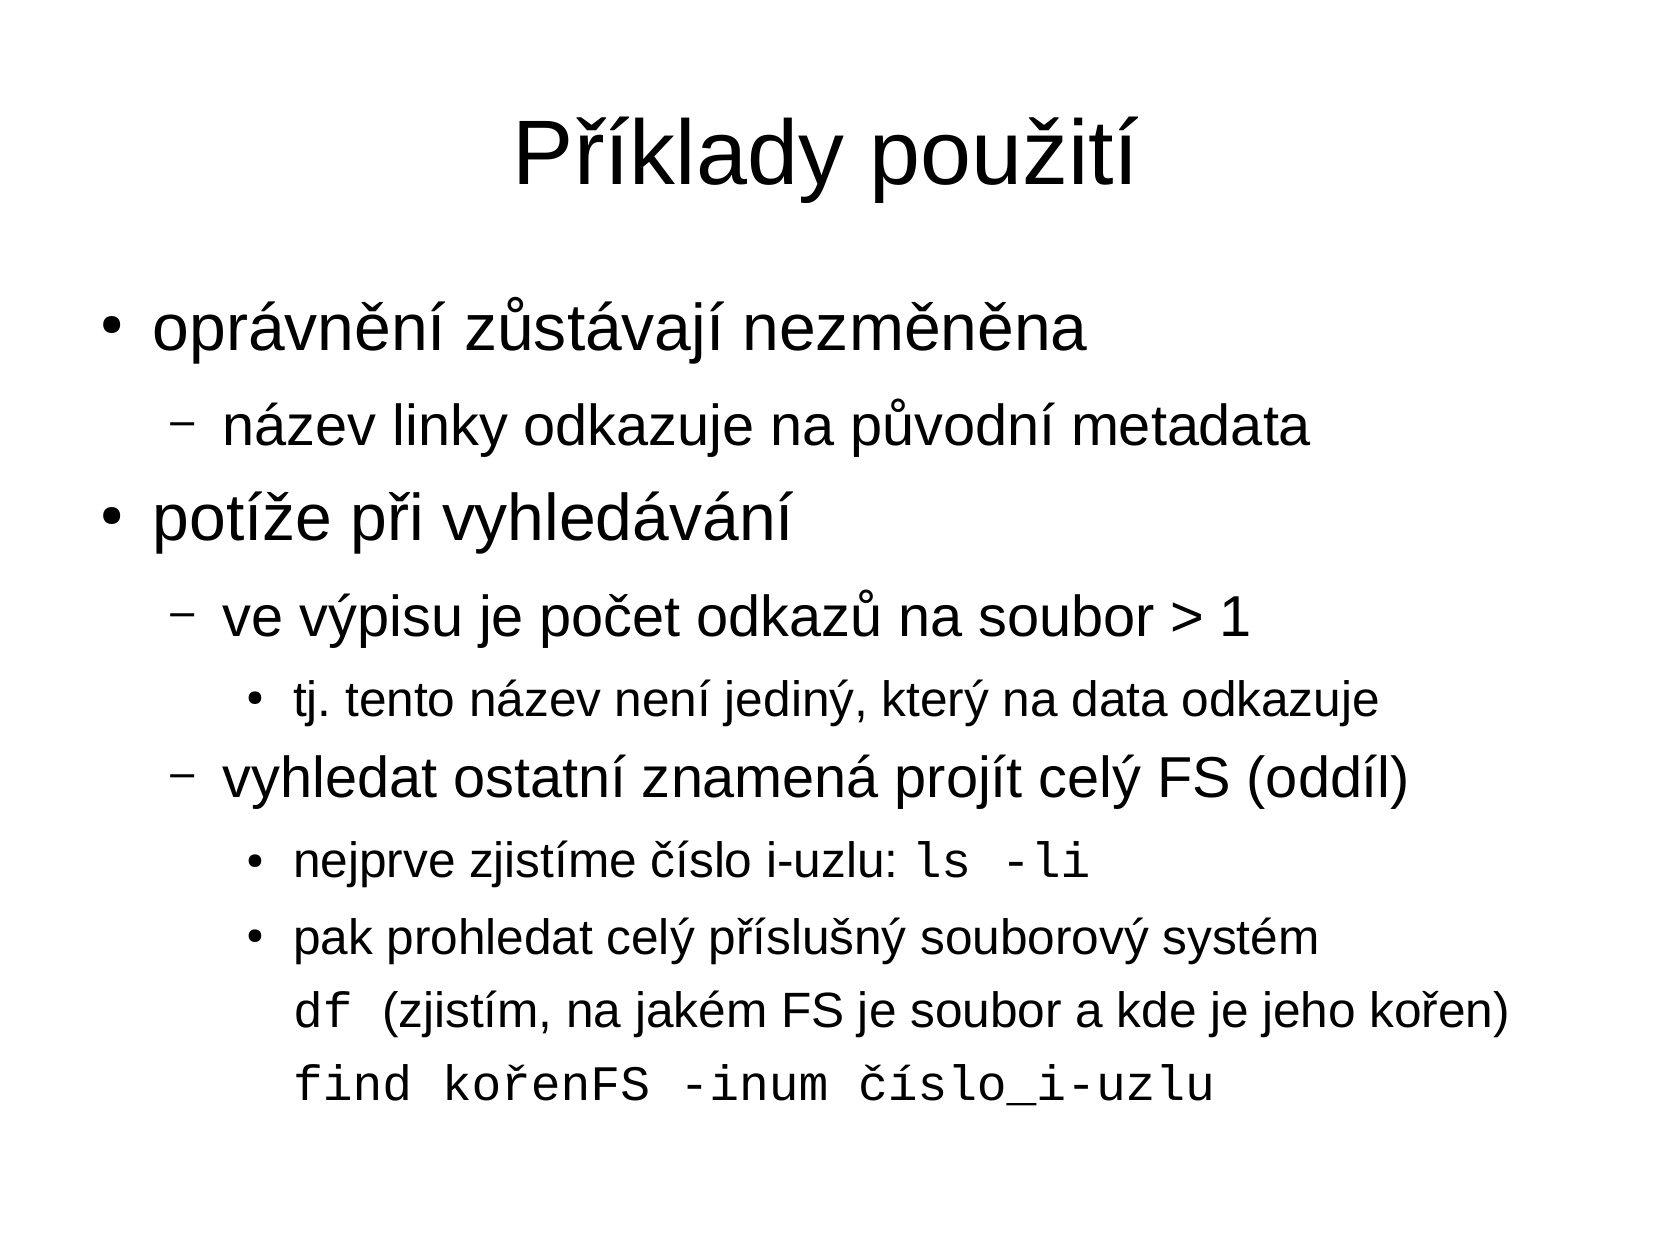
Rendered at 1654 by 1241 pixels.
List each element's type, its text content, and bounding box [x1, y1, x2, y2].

title Příklady použití [82, 49, 1571, 257]
list oprávnění zůstávají nezměněna název linky odkazuje na původní metadata potíže při vyhledávání ve výpisu je počet odkazů na soubor > 1 tj. tento název není jediný, který na data odkazuje vyhledat ostatní znamená projít celý FS (oddíl) nejprve zjistíme číslo i-uzlu: ls -li pak prohledat celý příslušný souborový systém df (zjistím, na jakém FS je soubor a kde je jeho kořen) find kořenFS -inum číslo_i-uzlu [82, 290, 1571, 1118]
